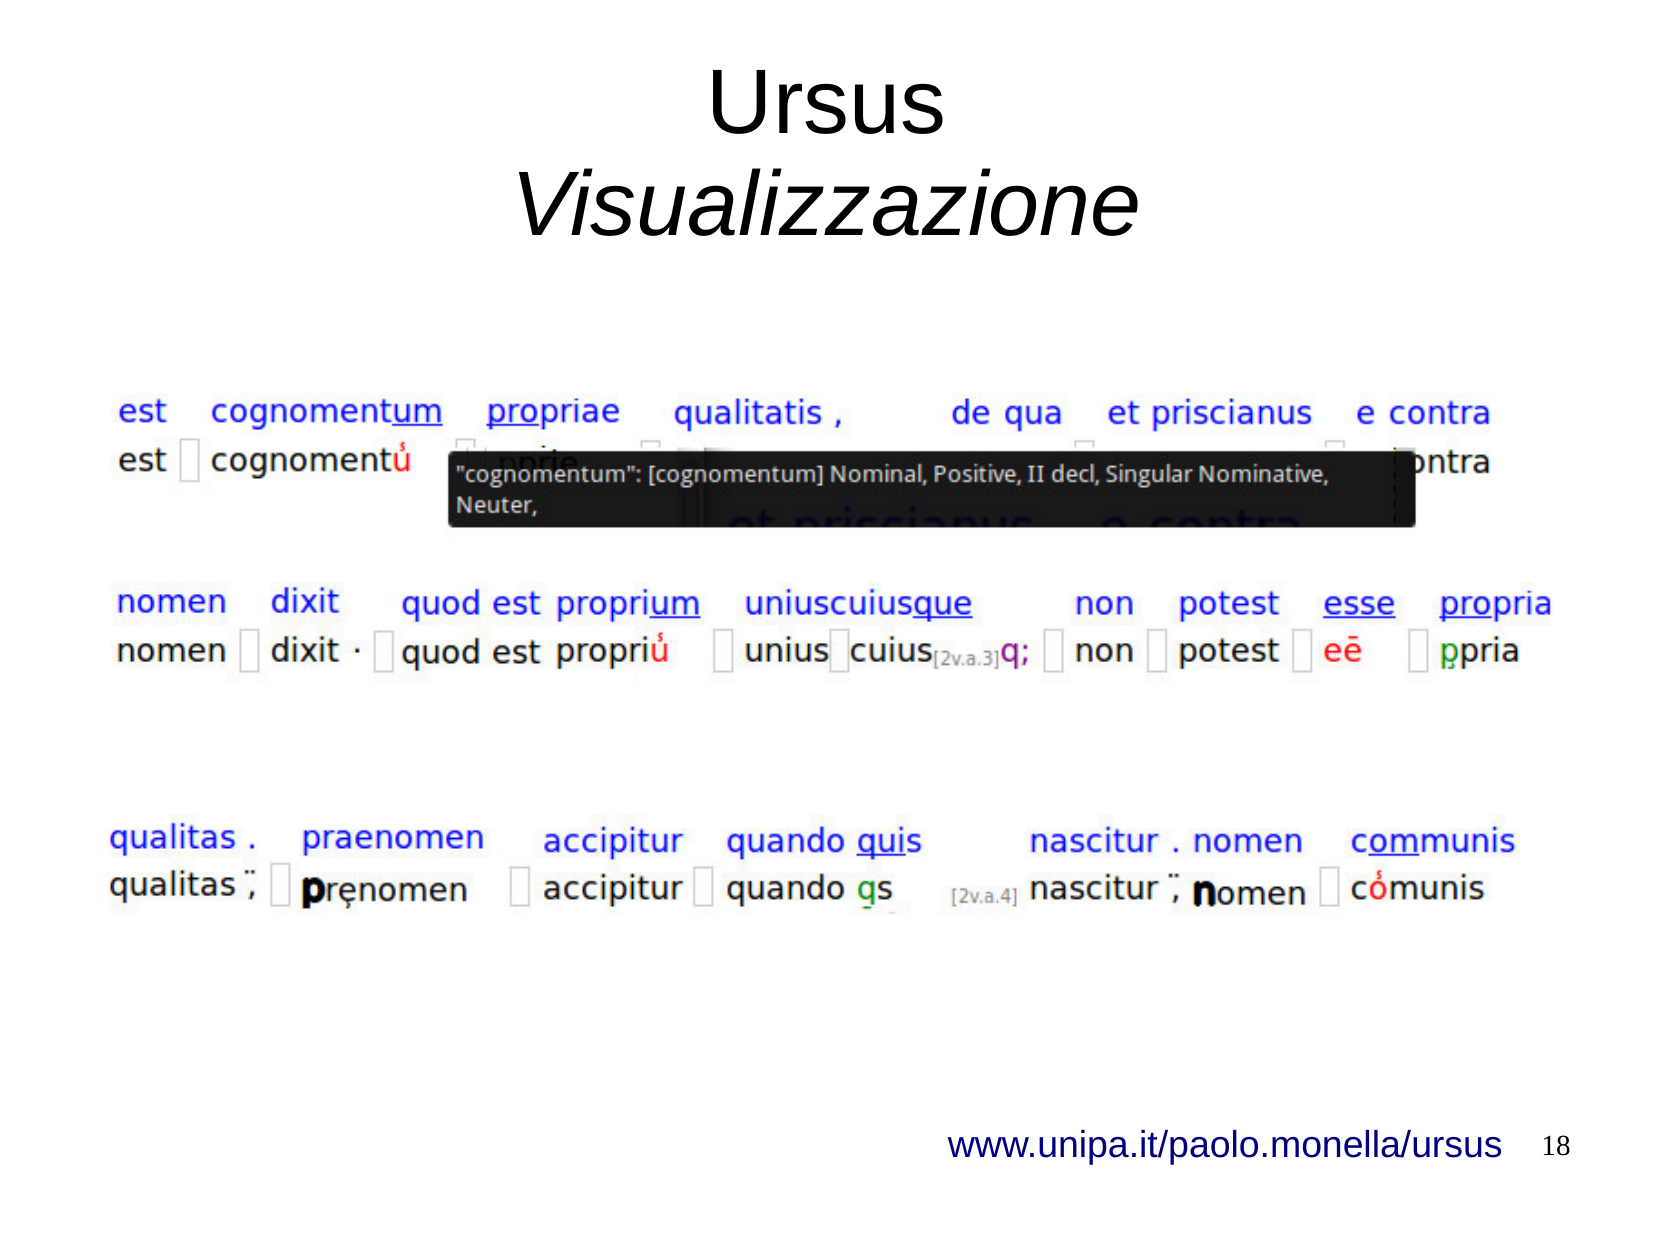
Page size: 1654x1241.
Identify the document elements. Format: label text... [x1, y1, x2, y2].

text_box www.unipa.it/paolo.monella/ursus [933, 1116, 1548, 1216]
picture [82, 350, 1554, 945]
title Ursus Visualizzazione [82, 49, 1571, 257]
